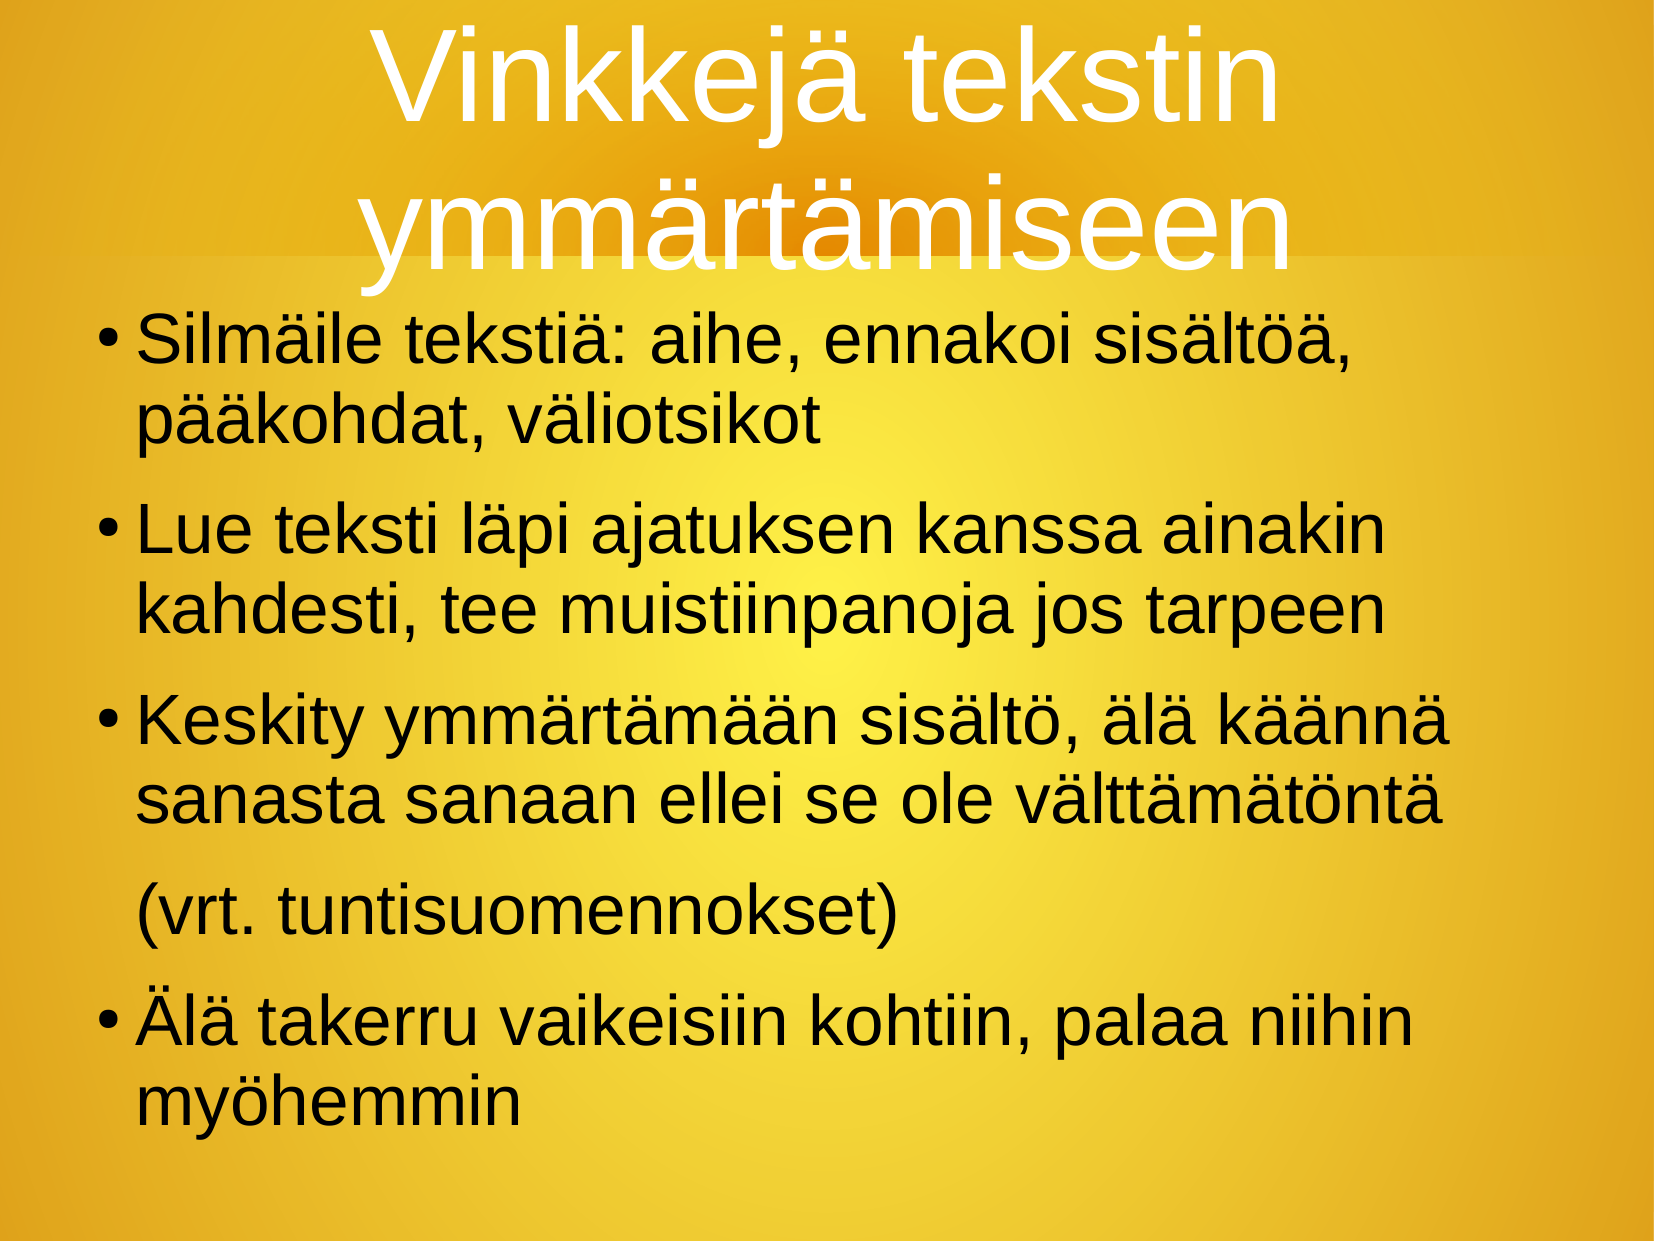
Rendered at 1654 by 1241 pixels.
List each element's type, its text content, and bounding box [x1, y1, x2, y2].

title Vinkkejä tekstin ymmärtämiseen [82, 2, 1571, 298]
list Silmäile tekstiä: aihe, ennakoi sisältöä, pääkohdat, väliotsikot Lue teksti läpi ajatuksen kanssa ainakin kahdesti, tee muistiinpanoja jos tarpeen Keskity ymmärtämään sisältö, älä käännä sanasta sanaan ellei se ole välttämätöntä (vrt. tuntisuomennokset) Älä takerru vaikeisiin kohtiin, palaa niihin myöhemmin [82, 299, 1571, 1152]
